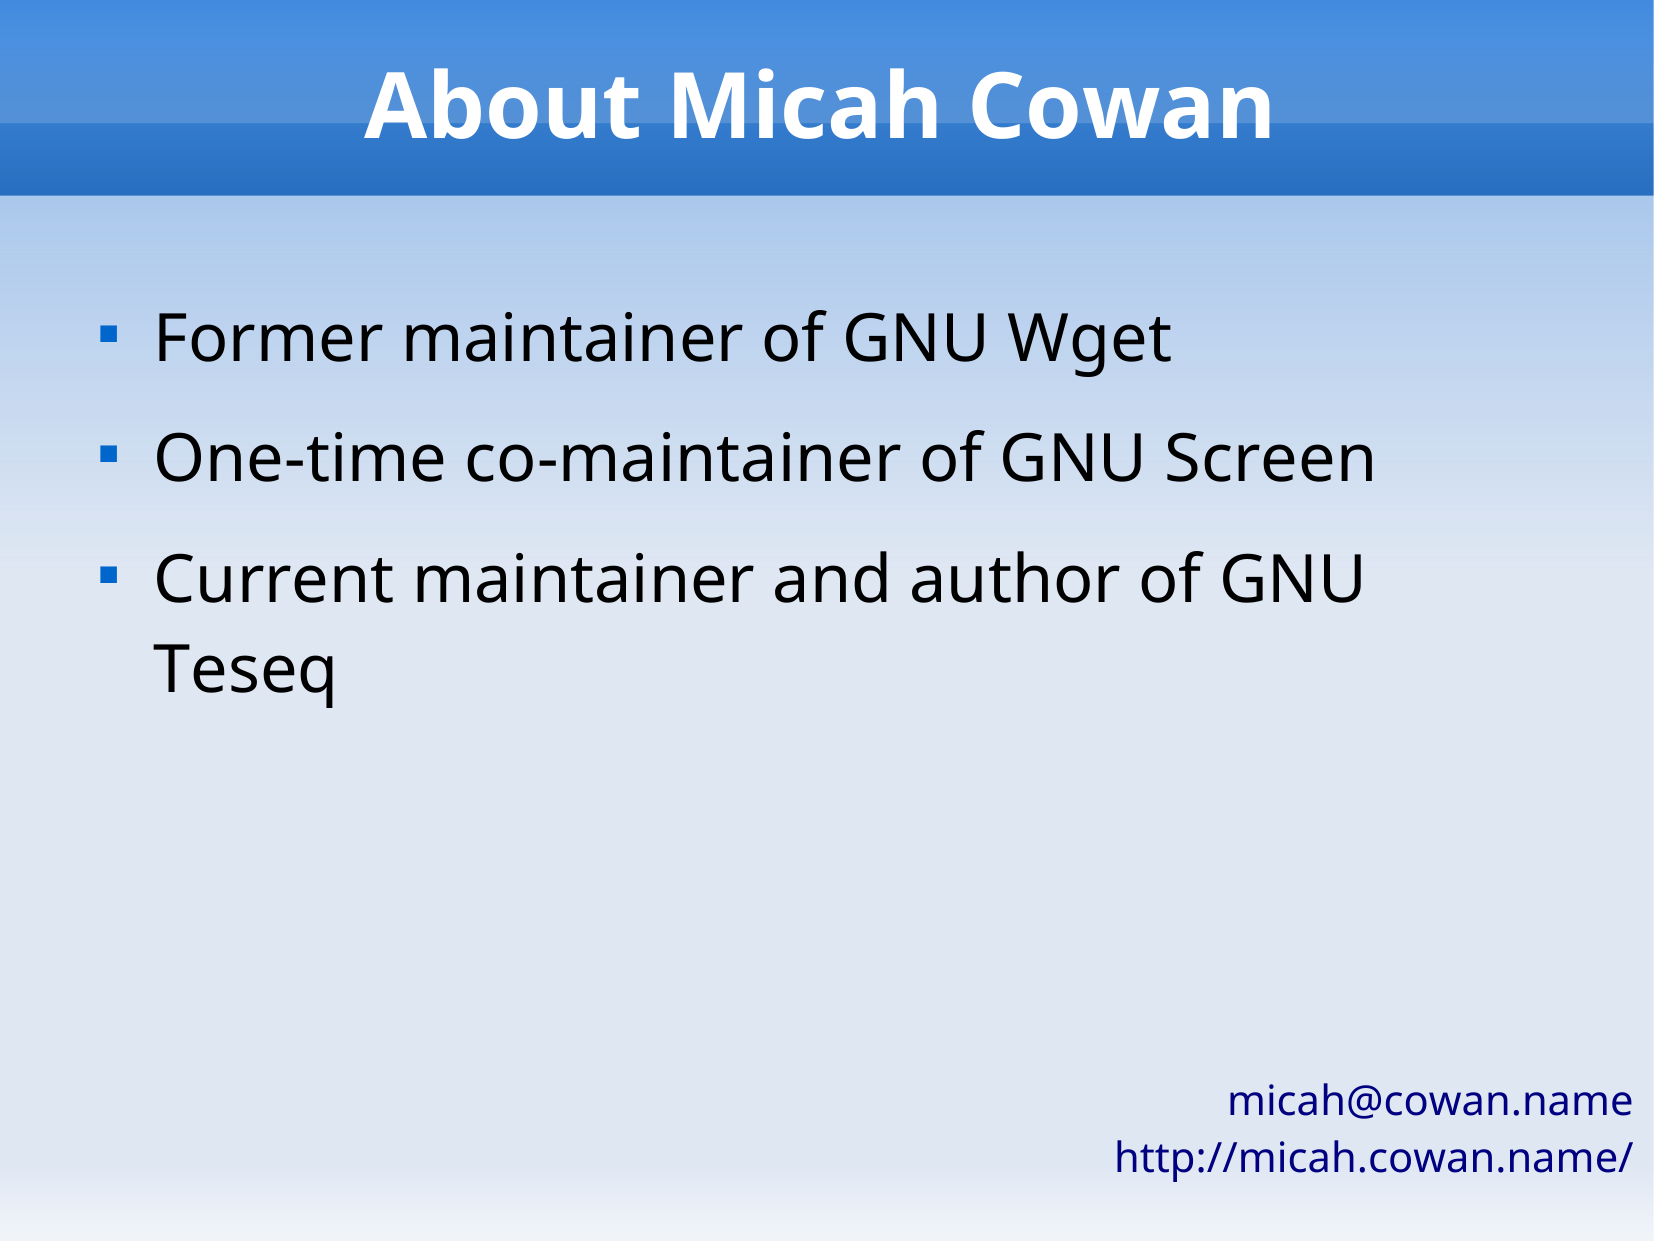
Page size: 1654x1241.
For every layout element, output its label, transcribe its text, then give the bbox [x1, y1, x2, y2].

list Former maintainer of GNU Wget One-time co-maintainer of GNU Screen Current maintainer and author of GNU Teseq [82, 290, 1571, 1109]
text_box micah@cowan.name http://micah.cowan.name/ [1084, 1062, 1595, 1173]
title About Micah Cowan [76, 0, 1565, 208]
picture [0, 0, 1654, 1241]
